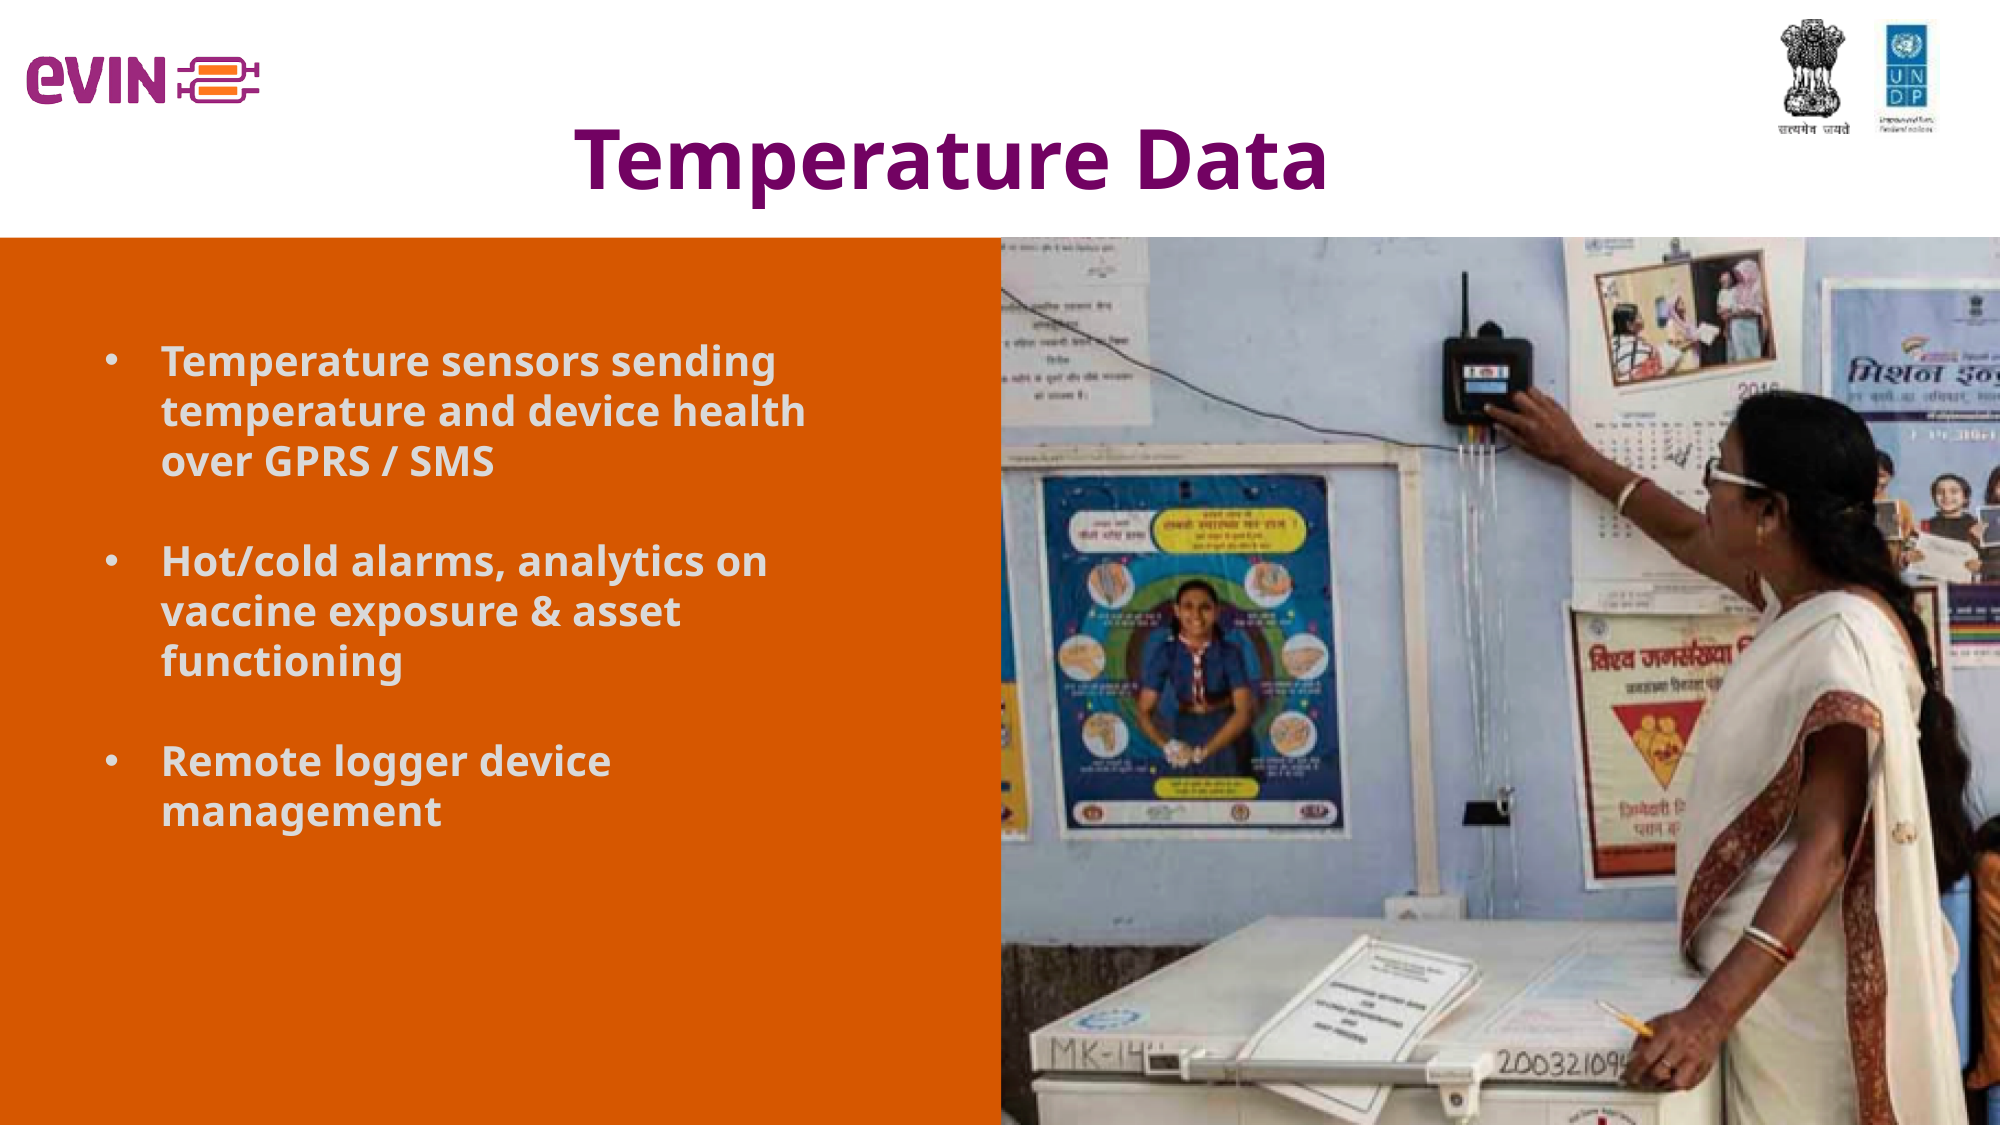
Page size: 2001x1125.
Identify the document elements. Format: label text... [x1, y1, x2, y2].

picture [1874, 19, 1940, 139]
picture [1002, 237, 2000, 1125]
text_box [0, 237, 1002, 1125]
picture [15, 44, 271, 113]
title Temperature Data [274, 73, 1631, 237]
text_box Temperature sensors sending temperature and device health over GPRS / SMS Hot/cold alarms, analytics on vaccine exposure & asset functioning Remote logger device management [89, 327, 904, 893]
picture [1778, 19, 1850, 134]
